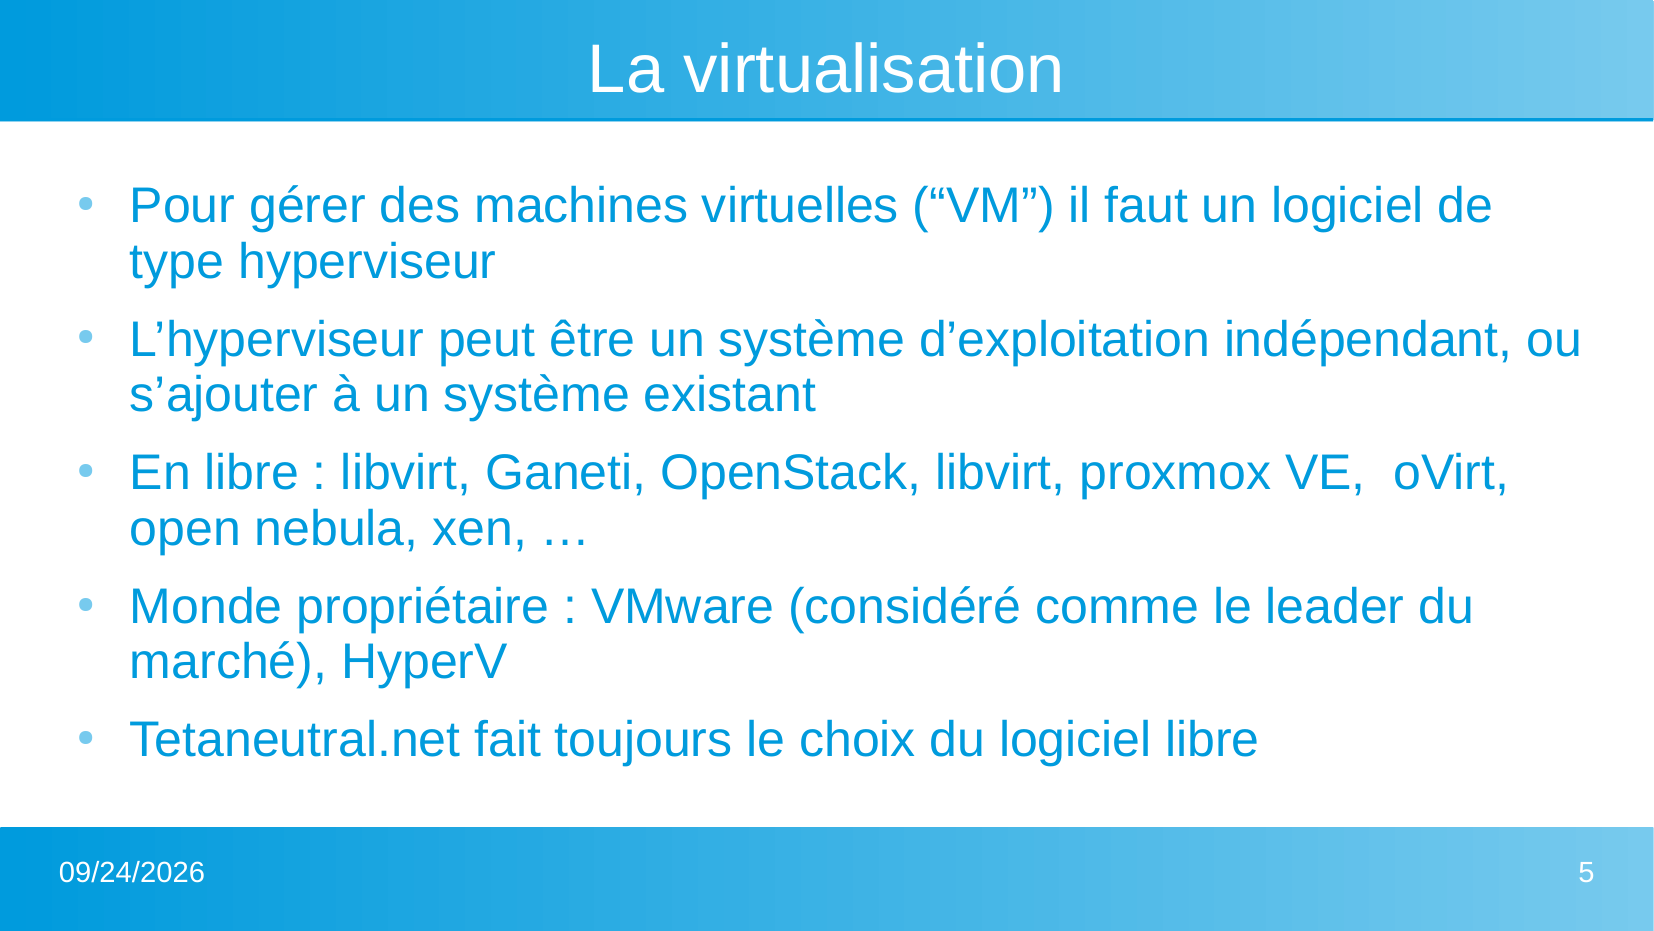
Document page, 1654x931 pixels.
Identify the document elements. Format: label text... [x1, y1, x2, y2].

list Pour gérer des machines virtuelles (“VM”) il faut un logiciel de type hyperviseur L’hyperviseur peut être un système d’exploitation indépendant, ou s’ajouter à un système existant En libre : libvirt, Ganeti, OpenStack, libvirt, proxmox VE, oVirt, open nebula, xen, … Monde propriétaire : VMware (considéré comme le leader du marché), HyperV Tetaneutral.net fait toujours le choix du logiciel libre [59, 177, 1595, 768]
title La virtualisation [59, 29, 1595, 108]
